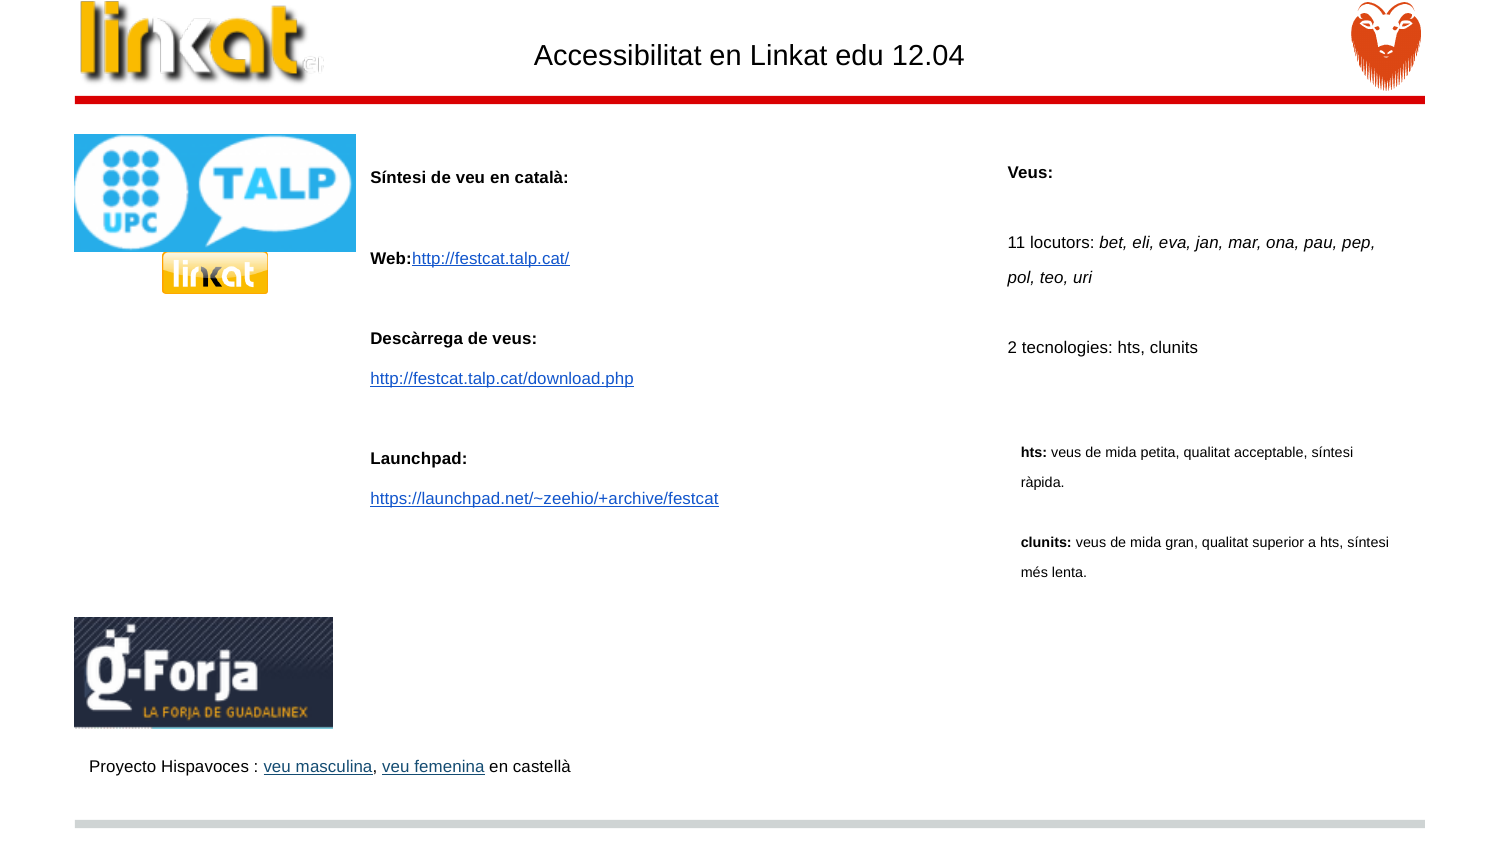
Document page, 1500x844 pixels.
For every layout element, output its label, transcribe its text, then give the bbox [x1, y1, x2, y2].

picture [1347, 0, 1425, 93]
picture [75, 0, 324, 101]
text_box hts: veus de mida petita, qualitat acceptable, síntesi ràpida. clunits: veus de mida gran, qualitat superior a hts, síntesi més lenta. [1005, 417, 1408, 671]
picture [74, 134, 356, 294]
text_box Veus: 11 locutors: bet, eli, eva, jan, mar, ona, pau, pep, pol, teo, uri 2 tecnologies: hts, clunits [992, 134, 1395, 317]
picture [74, 617, 333, 729]
text_box Proyecto Hispavoces : veu masculina, veu femenina en castellà [74, 728, 1044, 804]
text_box Síntesi de veu en català: Web:http://festcat.talp.cat/ Descàrrega de veus: http://festcat.talp.cat/download.php Launchpad: https://launchpad.net/~zeehio/+archive/festcat [355, 134, 993, 535]
